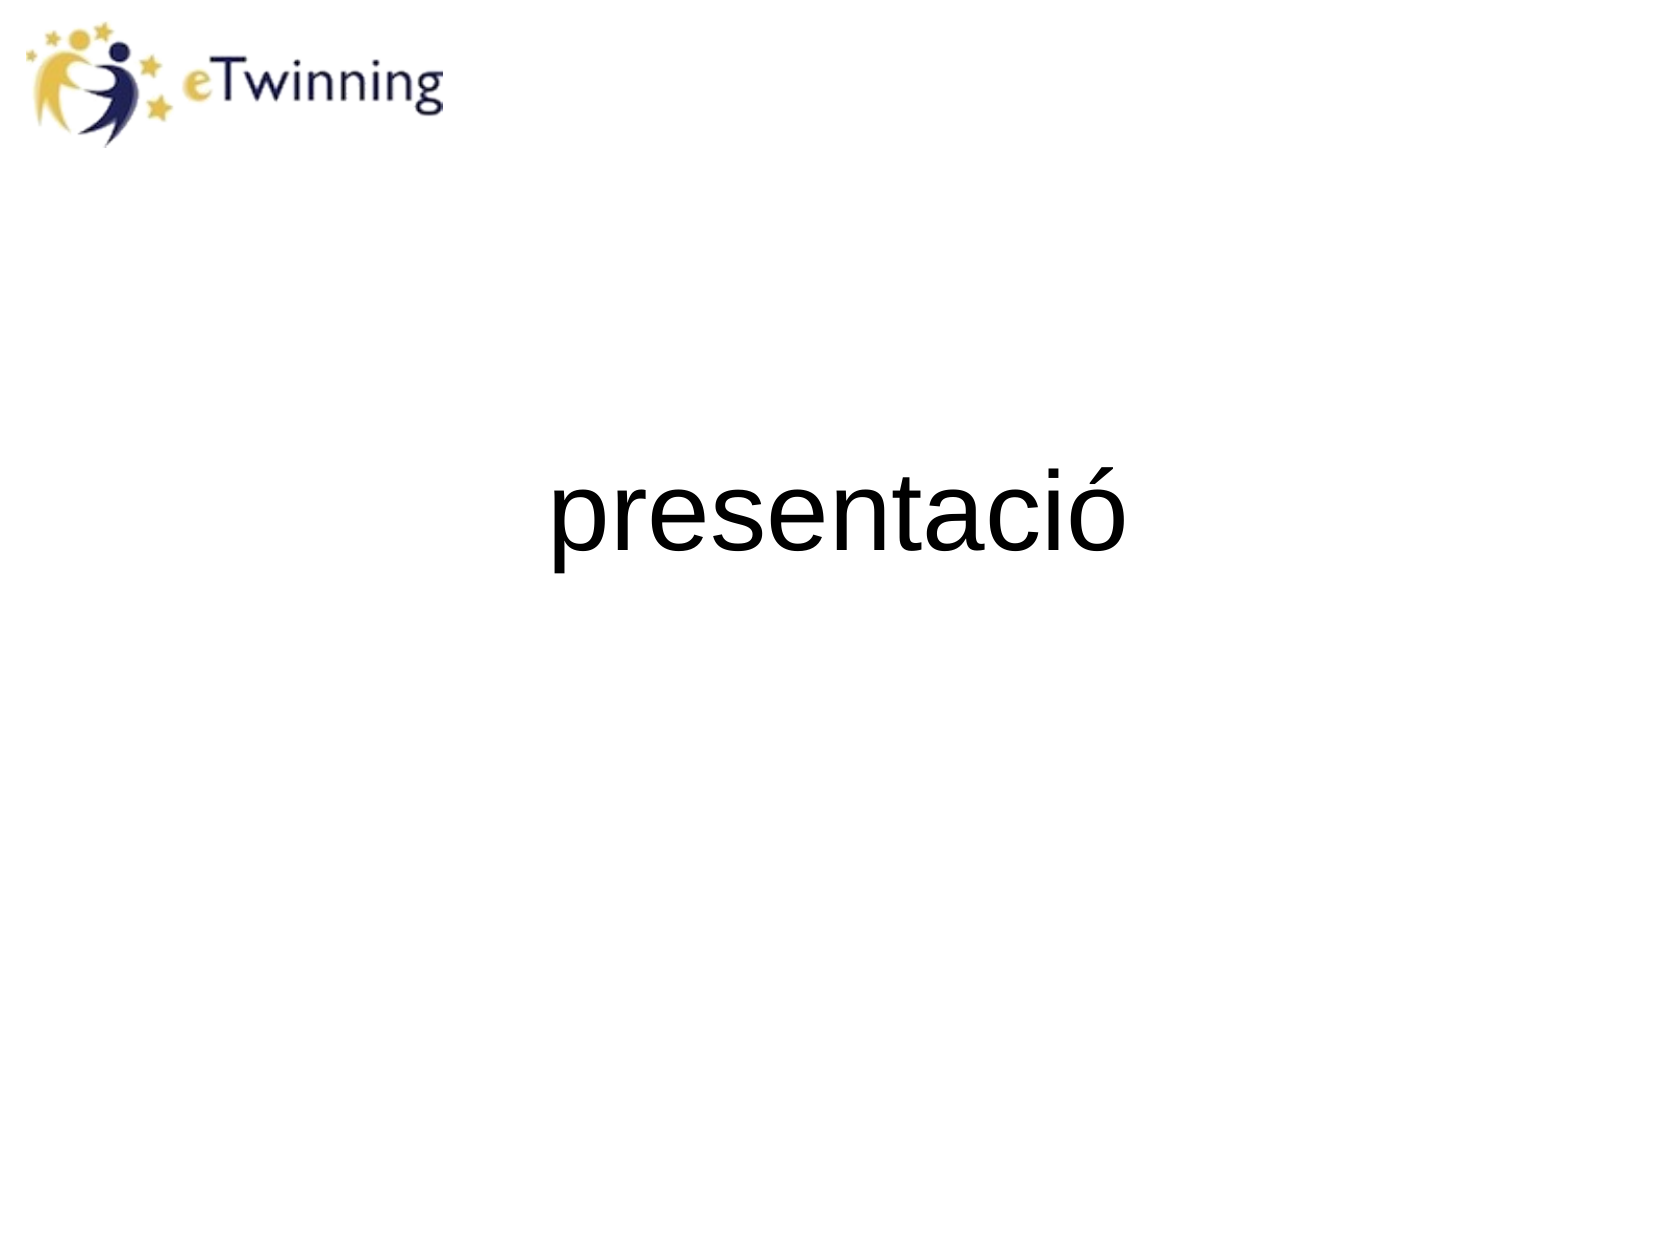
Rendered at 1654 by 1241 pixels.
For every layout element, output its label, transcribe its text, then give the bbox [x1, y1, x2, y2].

picture [26, 20, 443, 148]
title presentació [94, 448, 1583, 575]
